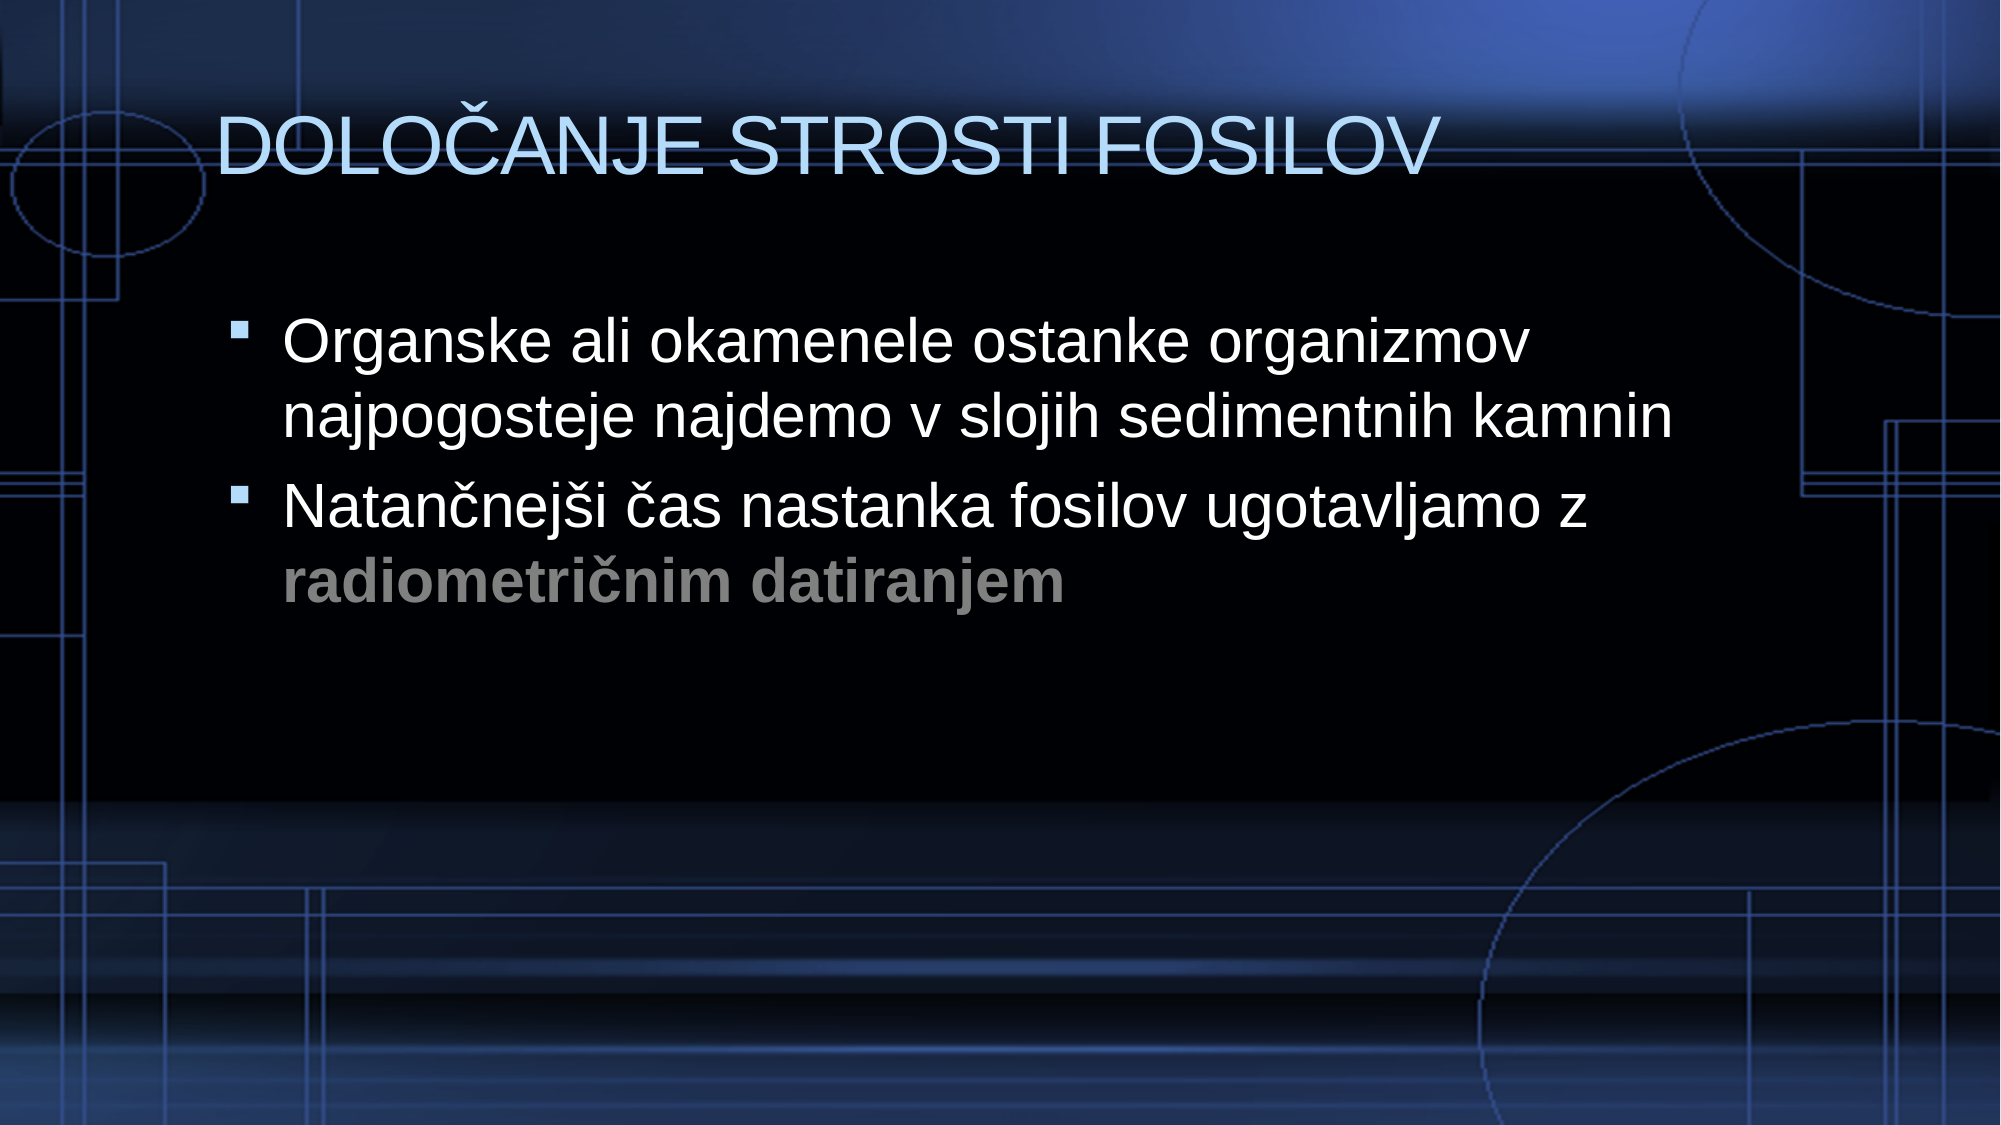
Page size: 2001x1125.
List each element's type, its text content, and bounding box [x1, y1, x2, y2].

picture [0, 0, 2001, 1125]
title DOLOČANJE STROSTI FOSILOV [200, 84, 1900, 235]
list Organske ali okamenele ostanke organizmov najpogosteje najdemo v slojih sedimentnih kamnin Natančnejši čas nastanka fosilov ugotavljamo z radiometričnim datiranjem [200, 292, 1900, 1043]
